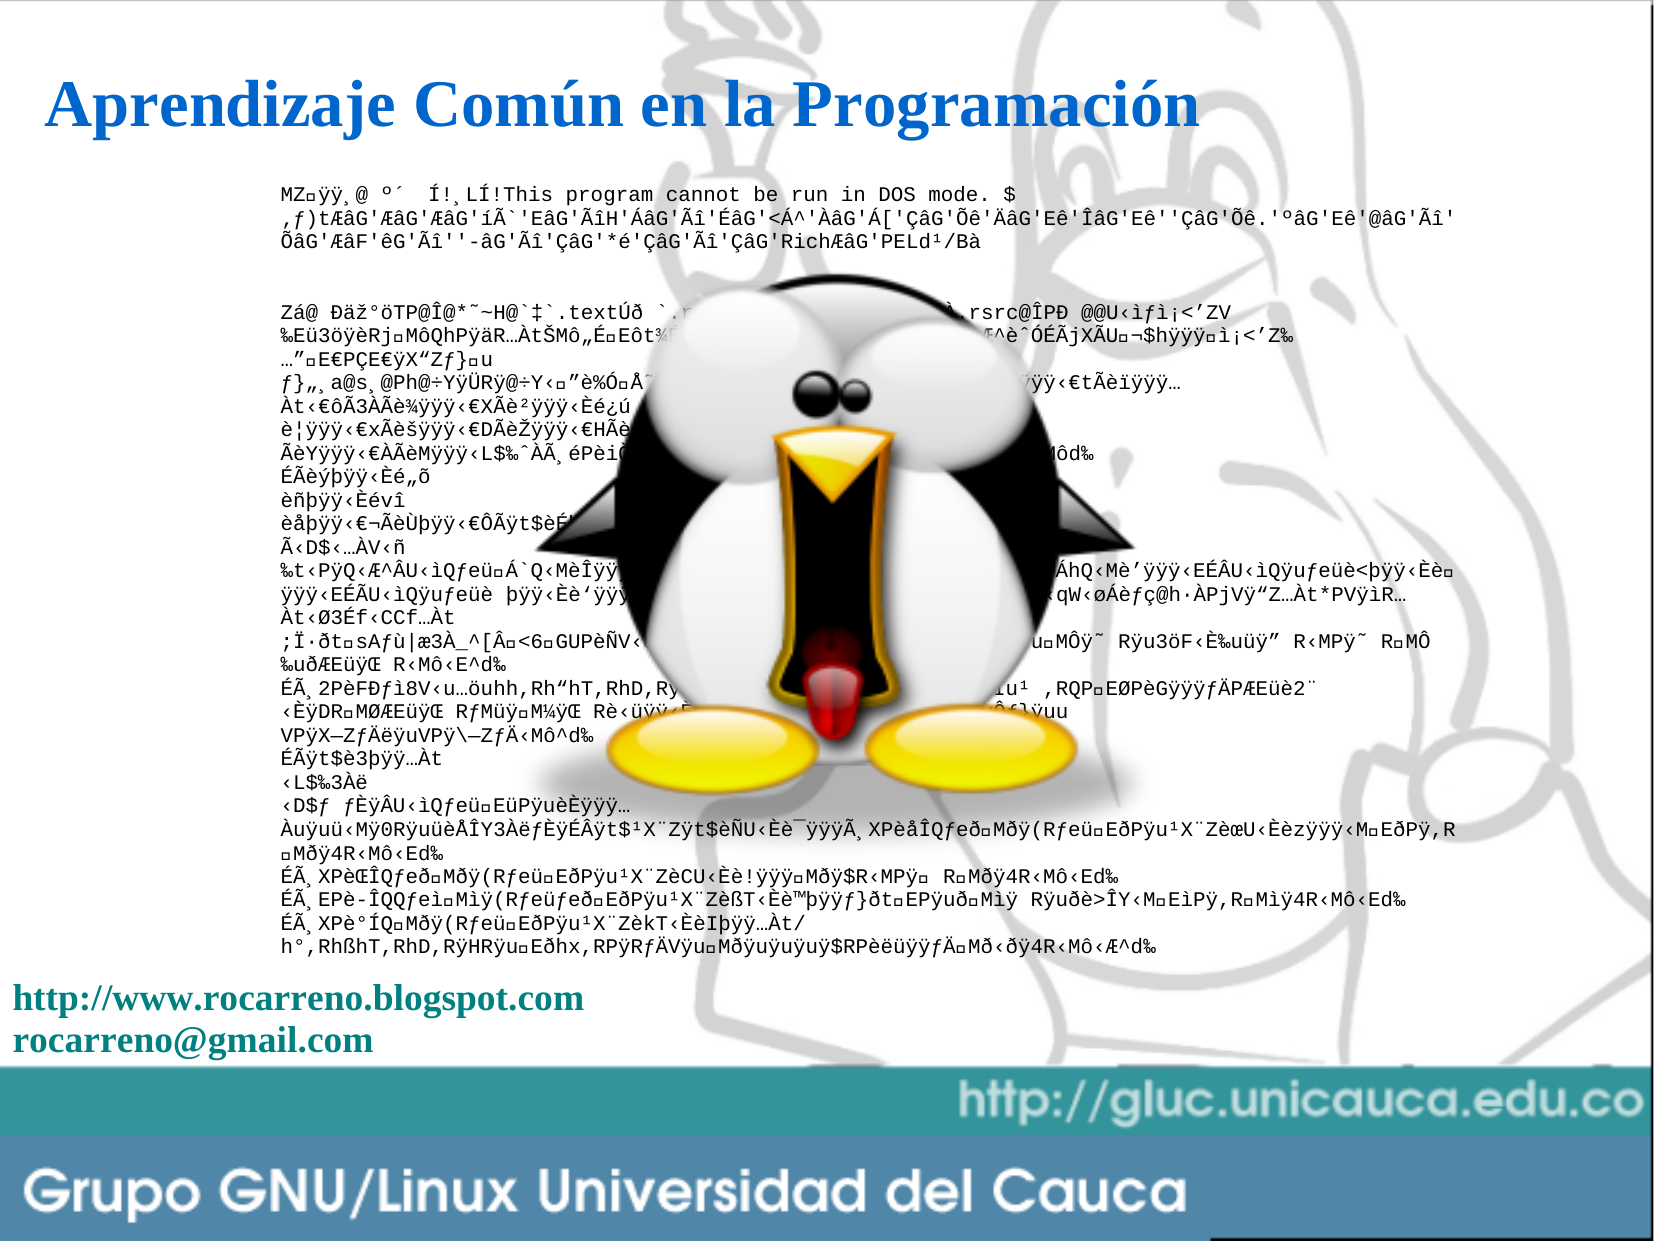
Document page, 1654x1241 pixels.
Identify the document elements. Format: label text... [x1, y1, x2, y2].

text_box http://www.rocarreno.blogspot.com rocarreno@gmail.com [0, 969, 1652, 1118]
picture [0, 0, 1654, 1241]
text_box Aprendizaje Común en la Programación [29, 1118, 1625, 1234]
picture [501, 265, 1182, 916]
text_box MZÿÿ¸@ º´ Í!¸LÍ!This program cannot be run in DOS mode. $‚ƒ)tÆâG'ÆâG'ÆâG'íÃ`'EâG'ÃîH'ÁâG'Ãî'ÉâG'<Á^'ÀâG'Á['ÇâG'Õê'ÄâG'Eê'ÎâG'Eê''ÇâG'Õê.'ºâG'Eê'@âG'Ãî'ÕâG'ÆâF'êG'Ãî''-âG'Ãî'ÇâG'*é'ÇâG'Ãî'ÇâG'RichÆâG'PELd¹/Bà Zá@ Ðäž°öTP@Î@*˜~H@`‡`.textÚð `.rdatan×à@@.dataTZð°ð@À.rsrc@ÎPÐ @@U‹ìƒì¡<’ZV‰Eü3öÿèRjMôQhPÿäR…ÀtŠMô„ÉEôt¾É¶@tQÐŠ„Éuï…öuÿàR‹ð‹Mü‹Æ^èˆÓÉÃjXÃU¬$hÿÿÿì¡<’Z‰…”E€PÇE€ÿX“Zƒ}u ƒ}„¸a@s¸@Ph@÷YÿÜRÿ@÷Y‹”è%ÓÅ˜ÉÃé¦Ê¡ìµZ…Àuè÷×‹@Ãèéÿÿÿ‹€pÃèÝÿÿÿ‹€tÃèïÿÿÿ…Àt‹€ôÃ3ÀÃè¾ÿÿÿ‹€XÃè²ÿÿÿ‹Èé¿ú è¦ÿÿÿ‹€xÃèšÿÿÿ‹€DÃèŽÿÿÿ‹€HÃè‚ÿÿÿ‹€€Ãèvÿÿÿ‹€Ãÿt$èfÿÿÿ‹Èèÿ ÃèYÿÿÿ‹€ÀÃèMÿÿÿ‹L$‰ˆÀÃ¸éPèiÒQƒì‹Ì‰eðhÐ+Rÿ RÿuƒMüÿÿuèÿÿÿ‹Èèa‹Môd‰ ÉÃèýþÿÿ‹Èé„õ èñþÿÿ‹Èévî èåþÿÿ‹€¬ÃèÙþÿÿ‹€ÔÃÿt$èÉþÿÿ‹Èèù Ã‹D$‹…ÀV‹ñ‰t‹PÿQ‹Æ^ÂU‹ìQƒeüÁ`Q‹MèÎÿÿÿ‹EÉÂU‹ìQƒeüÁˆQ‹Mè°ÿÿÿ‹EÉÂU‹ìQƒeüÁhQ‹Mè’ÿÿÿ‹EÉÂU‹ìQÿuƒeüè<þÿÿ‹Èèÿÿÿ‹EÉÃU‹ìQÿuƒeüè þÿÿ‹Èè‘ÿÿÿ‹EÉÃU‹ìQÿuƒeüèþÿÿ‹Èè“ÿÿÿ‹EÉÃ‹D$SV‹qW‹øÁèƒç@h·ÀPjVÿ“Z…Àt*PVÿìR…Àt‹Ø3Éf‹CCf…Àt ;Ï·ðtsAƒù|æ3À_^[Â<6GUPèÑV‹èSUÿŒ!RƒÄfƒ$/‹Å]ëÕ¸PèŸÐƒì ƒeðVÿuMÔÿ˜ Rÿu3öF‹È‰uüÿ” R‹MPÿ˜ RMÔ‰uðÆEüÿŒ R‹Mô‹E^d‰ ÉÃ¸2PèFÐƒì8V‹u…öuhh,Rh“hT,RhD,RÿHRƒÄƒ}tWh$,RM¼ÿ Rƒeü…ö‹Îu¹ ,RQPEØPèGÿÿÿƒÄPÆEüè2¨ ‹ÈÿDRMØÆEüÿŒ RƒMüÿM¼ÿŒ Rè‹üÿÿ‹Èè"‹E…Àuèxüÿÿ‹€t…Àt‹@ PèvÔƒ}ÿuu VPÿX—ZƒÄëÿuVPÿ\—ZƒÄ‹Mô^d‰ ÉÃÿt$è3þÿÿ…Àt ‹L$‰3Àë ‹D$ƒ ƒÈÿÂU‹ìQƒeüEüPÿuèÈÿÿÿ…Àuÿuü‹Mÿ0RÿuüèÅÎY3ÀëƒÈÿÉÂÿt$¹X¨Zÿt$èÑU‹Èè¯ÿÿÿÃ¸XPèåÎQƒeðMðÿ(RƒeüEðPÿu¹X¨ZèœU‹Èèzÿÿÿ‹MEðPÿ,RMðÿ4R‹Mô‹Ed‰ ÉÃ¸XPèŒÎQƒeðMðÿ(RƒeüEðPÿu¹X¨ZèCU‹Èè!ÿÿÿMðÿ$R‹MPÿ RMðÿ4R‹Mô‹Ed‰ ÉÃ¸EPè-ÎQQƒeìMìÿ(RƒeüƒeðEðPÿu¹X¨ZèßT‹Èè™þÿÿƒ}ðtEPÿuðMìÿ Rÿuðè>ÎY‹MEìPÿ,RMìÿ4R‹Mô‹Ed‰ ÉÃ¸XPè°ÍQMðÿ(RƒeüEðPÿu¹X¨ZèkT‹ÈèIþÿÿ…Àt/h°,RhßhT,RhD,RÿHRÿuEðhx,RPÿRƒÄVÿuMðÿuÿuÿuÿ$RPèëüÿÿƒÄMð‹ðÿ4R‹Mô‹Æ^d‰ [265, 177, 1477, 945]
text_box Aprendizaje Común en la Programación [29, 59, 1625, 969]
